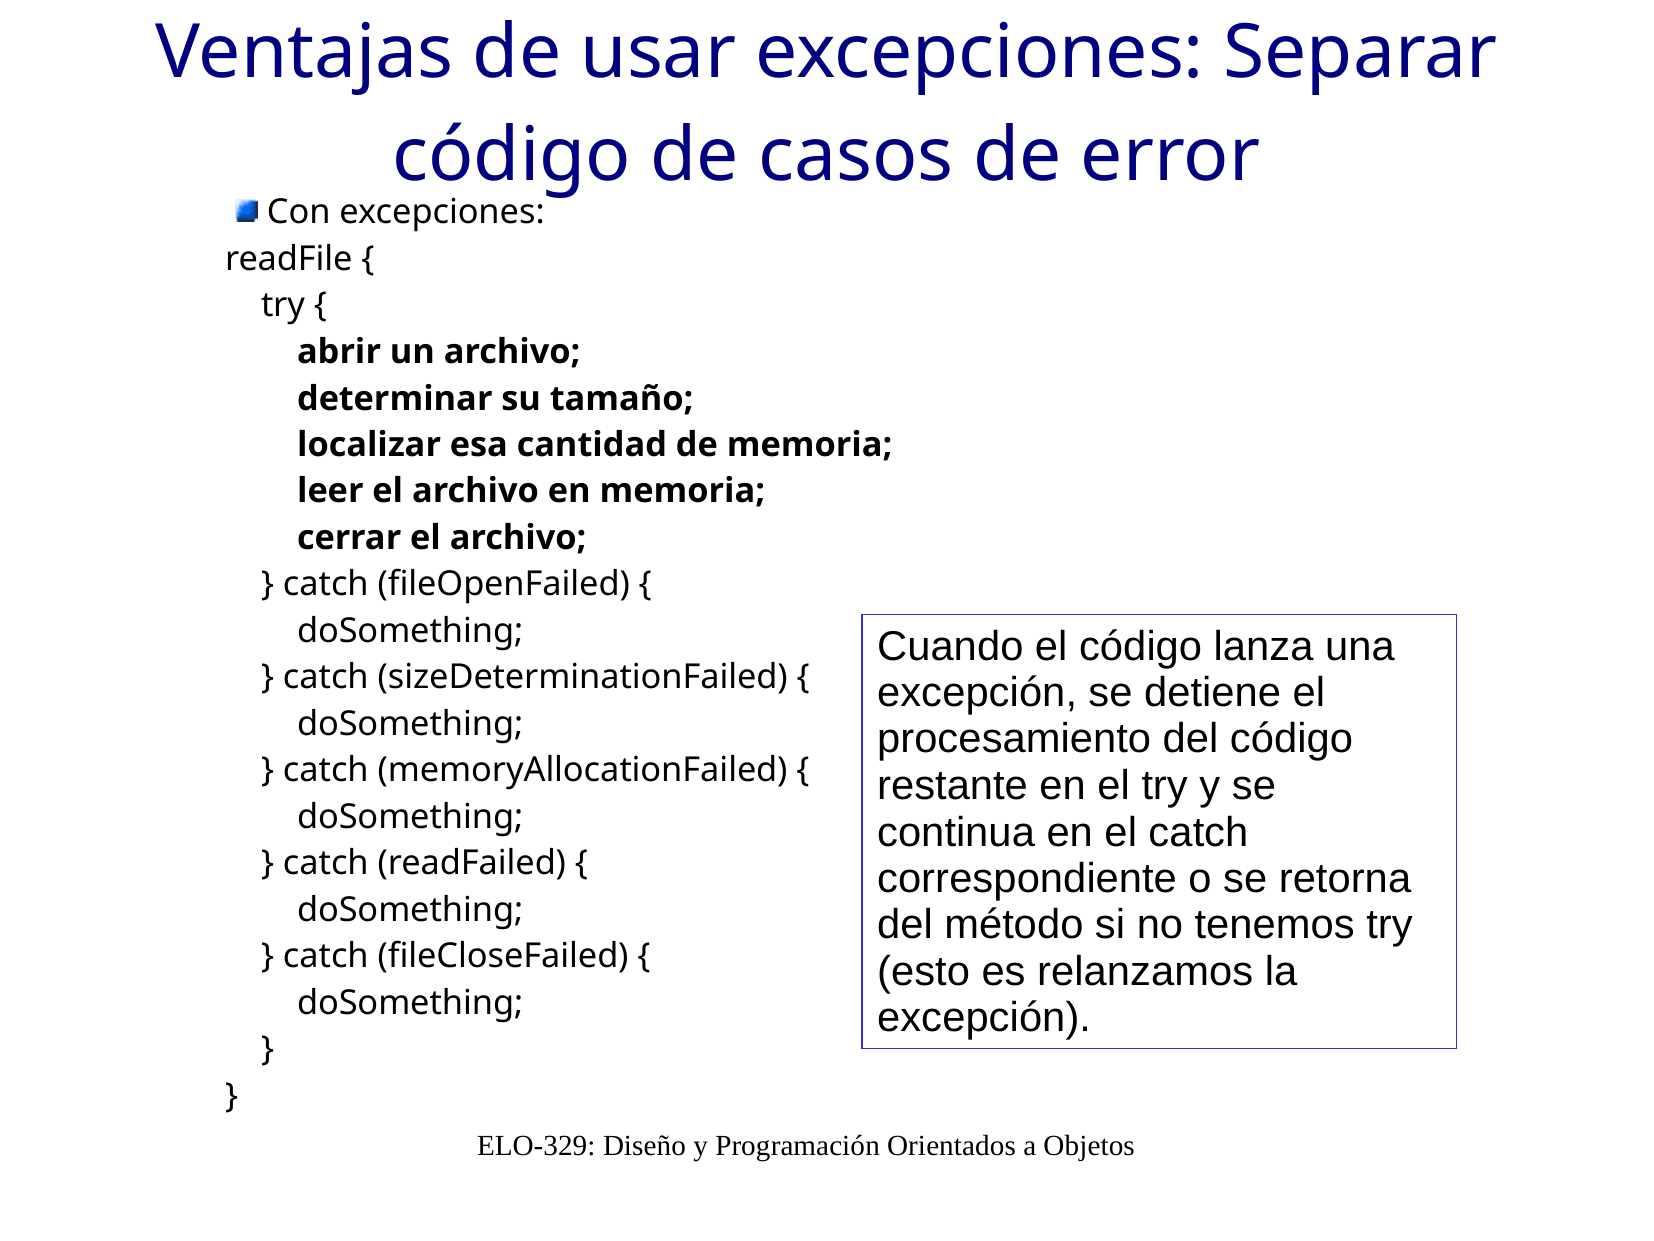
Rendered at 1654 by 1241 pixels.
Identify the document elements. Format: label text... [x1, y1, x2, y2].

text_box Cuando el código lanza una excepción, se detiene el procesamiento del código restante en el try y se continua en el catch correspondiente o se retorna del método si no tenemos try (esto es relanzamos la excepción). [862, 614, 1457, 1049]
title Ventajas de usar excepciones: Separar código de casos de error [82, 2, 1571, 198]
list Con excepciones: readFile { try { abrir un archivo; determinar su tamaño; localizar esa cantidad de memoria; leer el archivo en memoria; cerrar el archivo; } catch (fileOpenFailed) { doSomething; } catch (sizeDeterminationFailed) { doSomething; } catch (memoryAllocationFailed) { doSomething; } catch (readFailed) { doSomething; } catch (fileCloseFailed) { doSomething; } } [225, 187, 1571, 1126]
